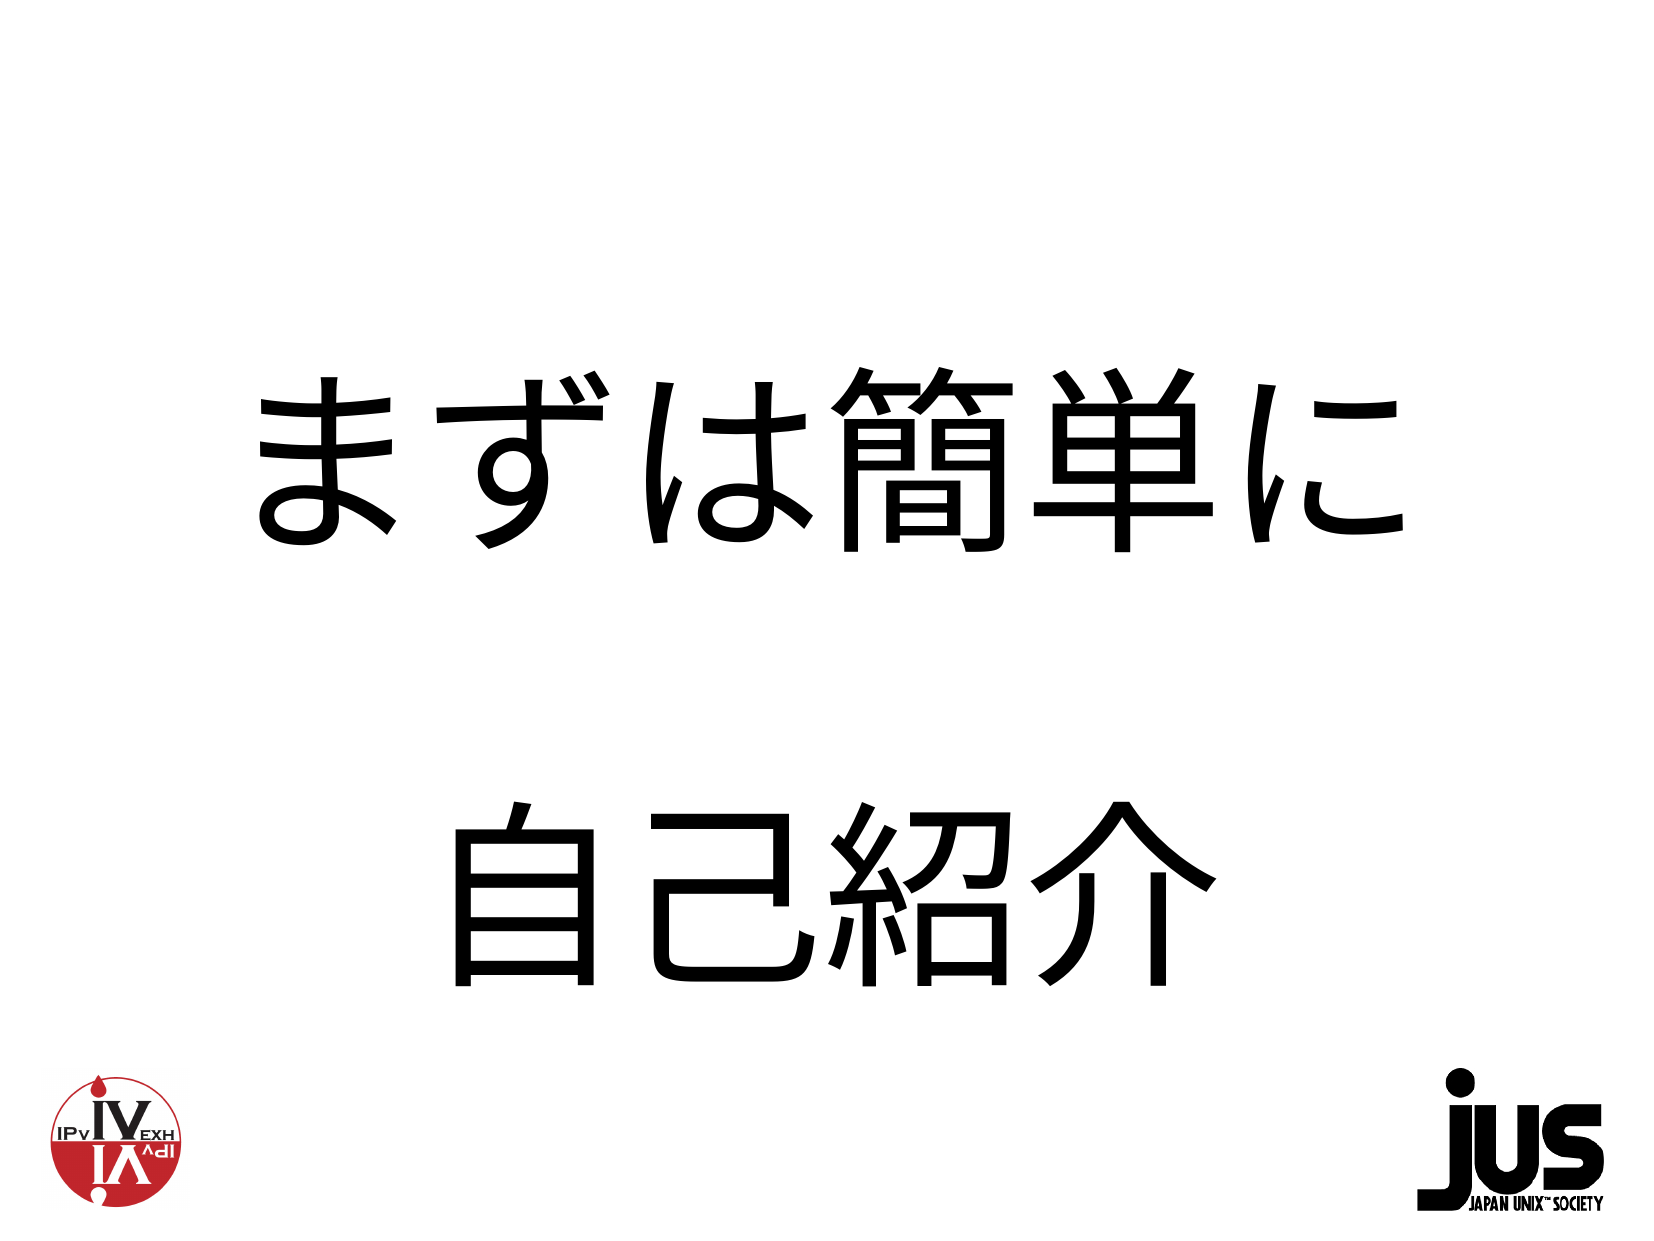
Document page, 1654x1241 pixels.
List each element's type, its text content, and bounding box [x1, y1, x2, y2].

picture [1417, 1068, 1604, 1211]
picture [41, 1068, 190, 1210]
subtitle まずは簡単に 自己紹介 [79, 192, 1568, 996]
